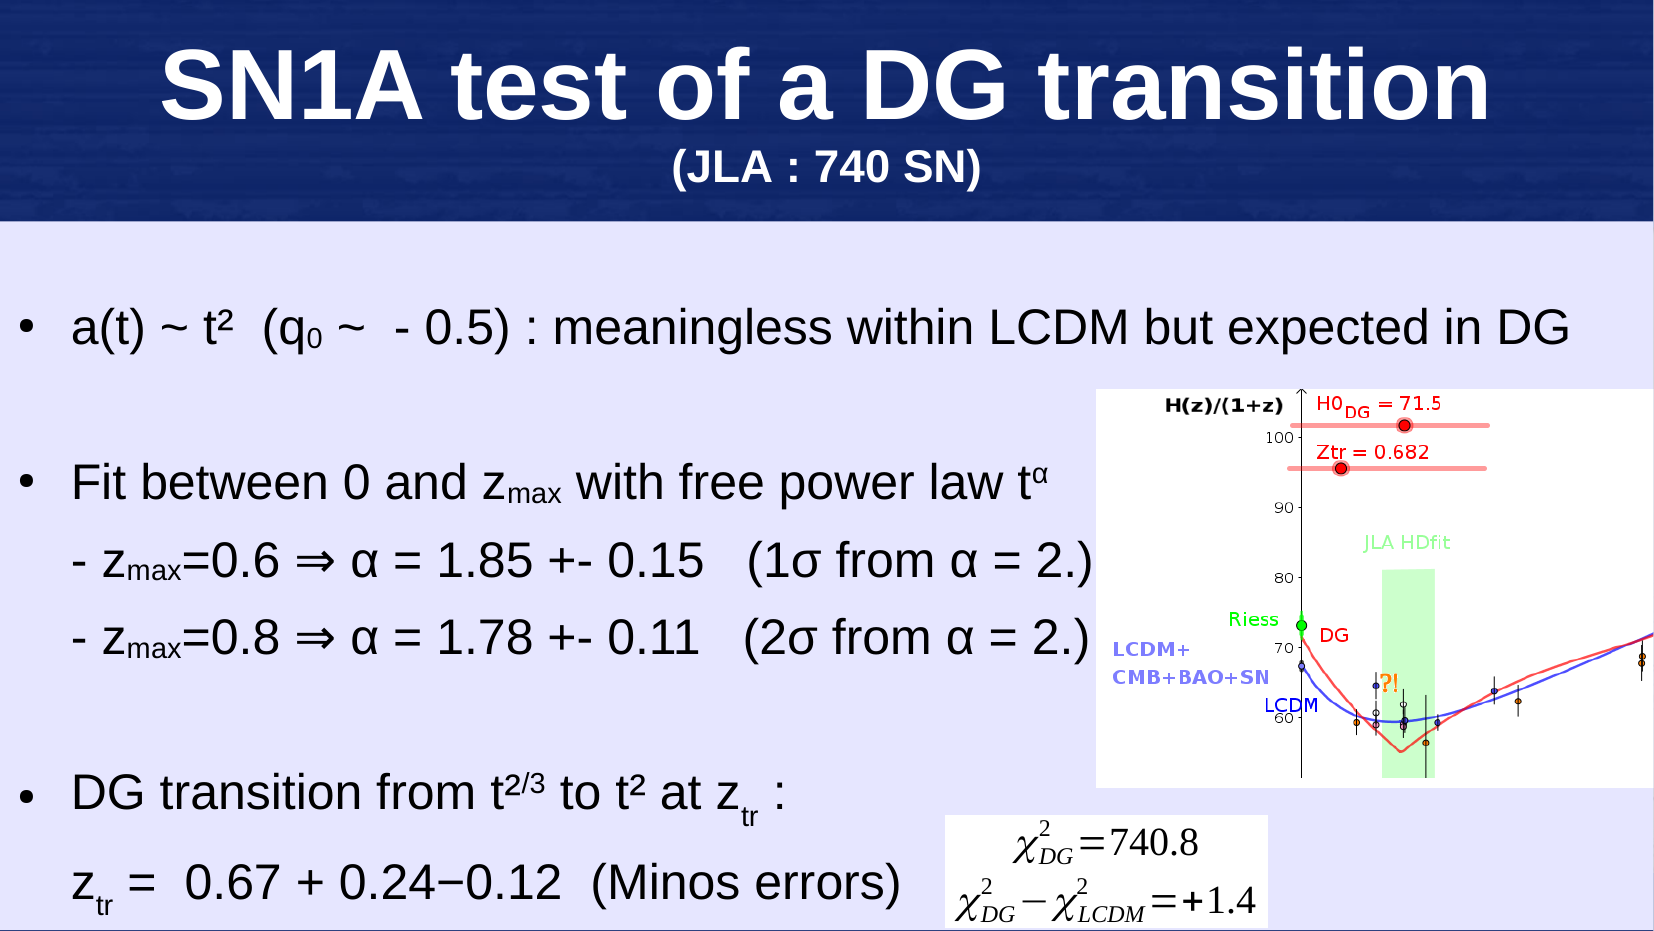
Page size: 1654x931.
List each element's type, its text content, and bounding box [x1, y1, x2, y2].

title SN1A test of a DG transition (JLA : 740 SN) [82, 8, 1571, 213]
picture [0, 0, 1654, 221]
picture [1096, 389, 1654, 788]
chart [789, 484, 909, 530]
list a(t) ~ t² (q0 ~ - 0.5) : meaningless within LCDM but expected in DG Fit between 0 and zmax with free power law tα - zmax=0.6 ⇒ α = 1.85 +- 0.15 (1σ from α = 2.) - zmax=0.8 ⇒ α = 1.78 +- 0.11 (2σ from α = 2.) DG transition from t²/3 to t² at ztr : ztr = 0.67 + 0.24−0.12 (Minos errors) [0, 221, 1654, 931]
chart [944, 814, 1268, 929]
